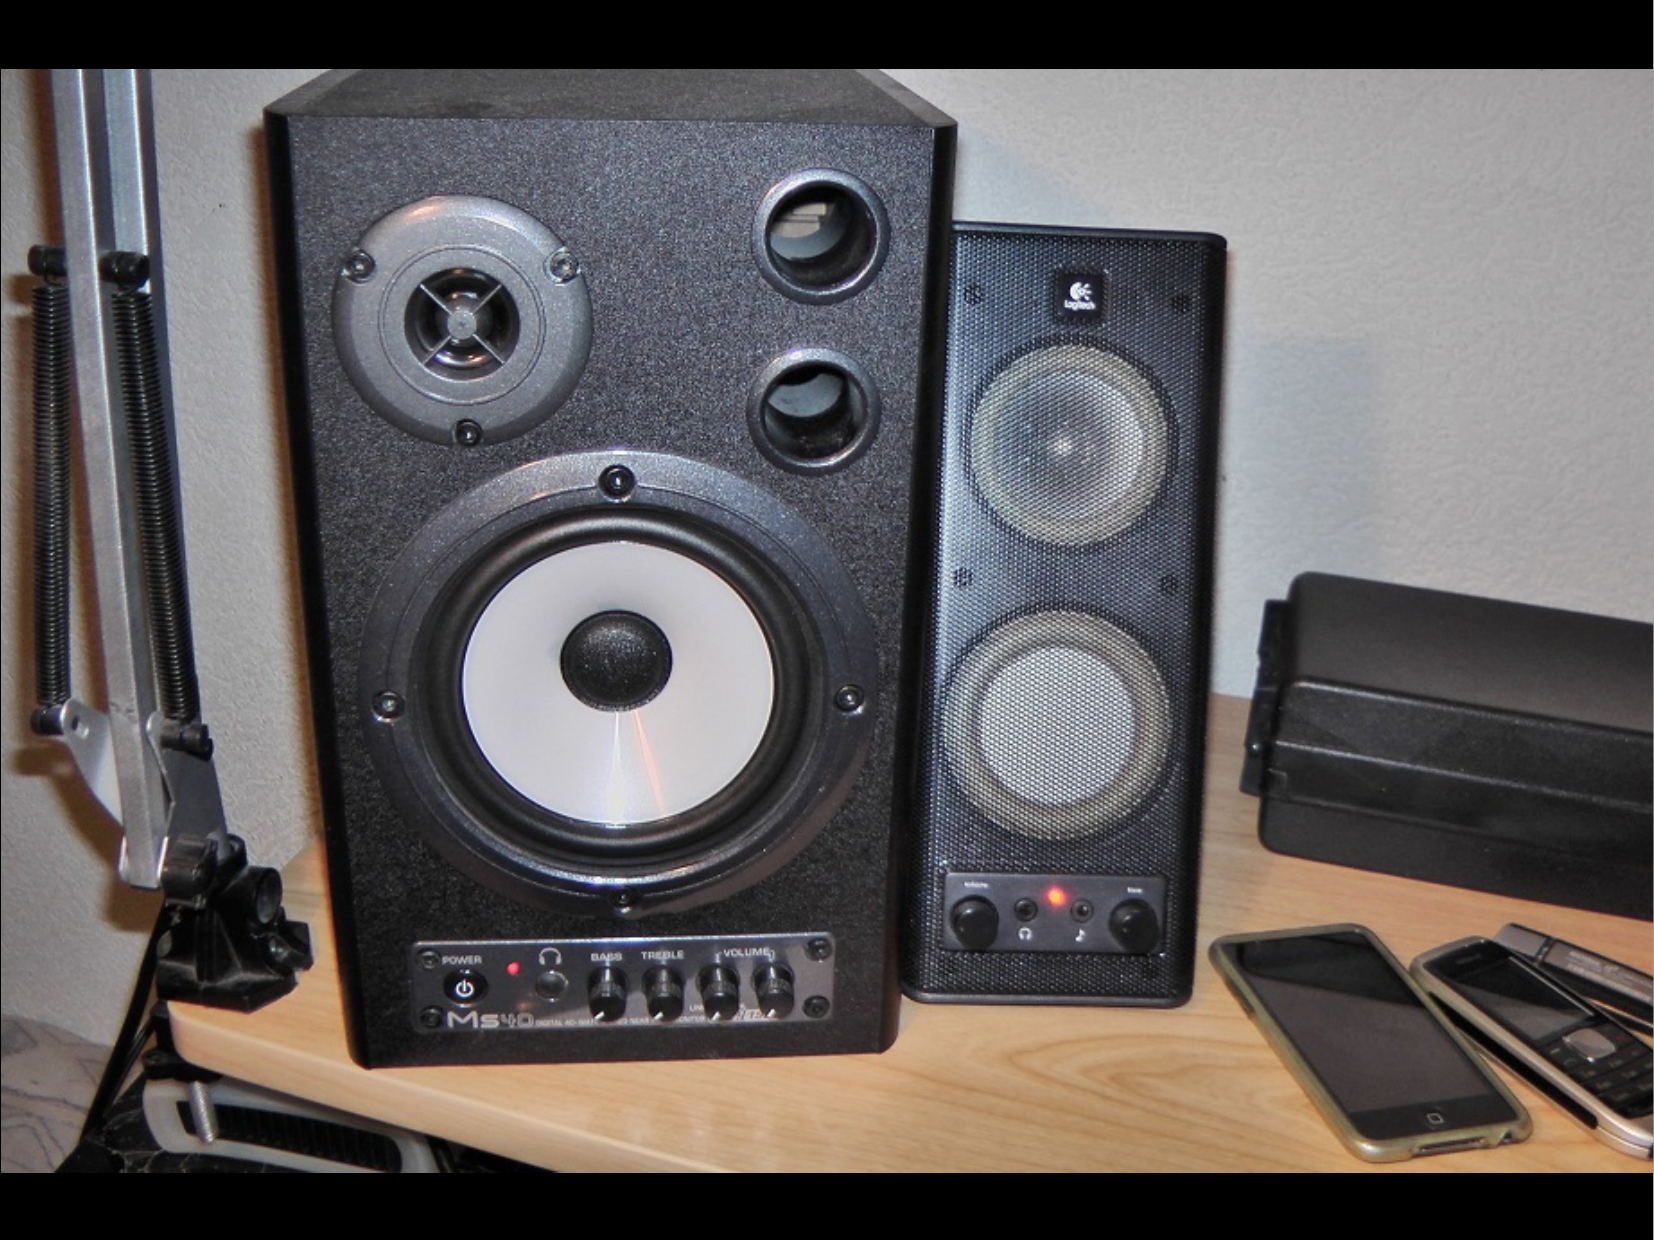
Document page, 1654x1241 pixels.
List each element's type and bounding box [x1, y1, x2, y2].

picture [1, 69, 1654, 1173]
